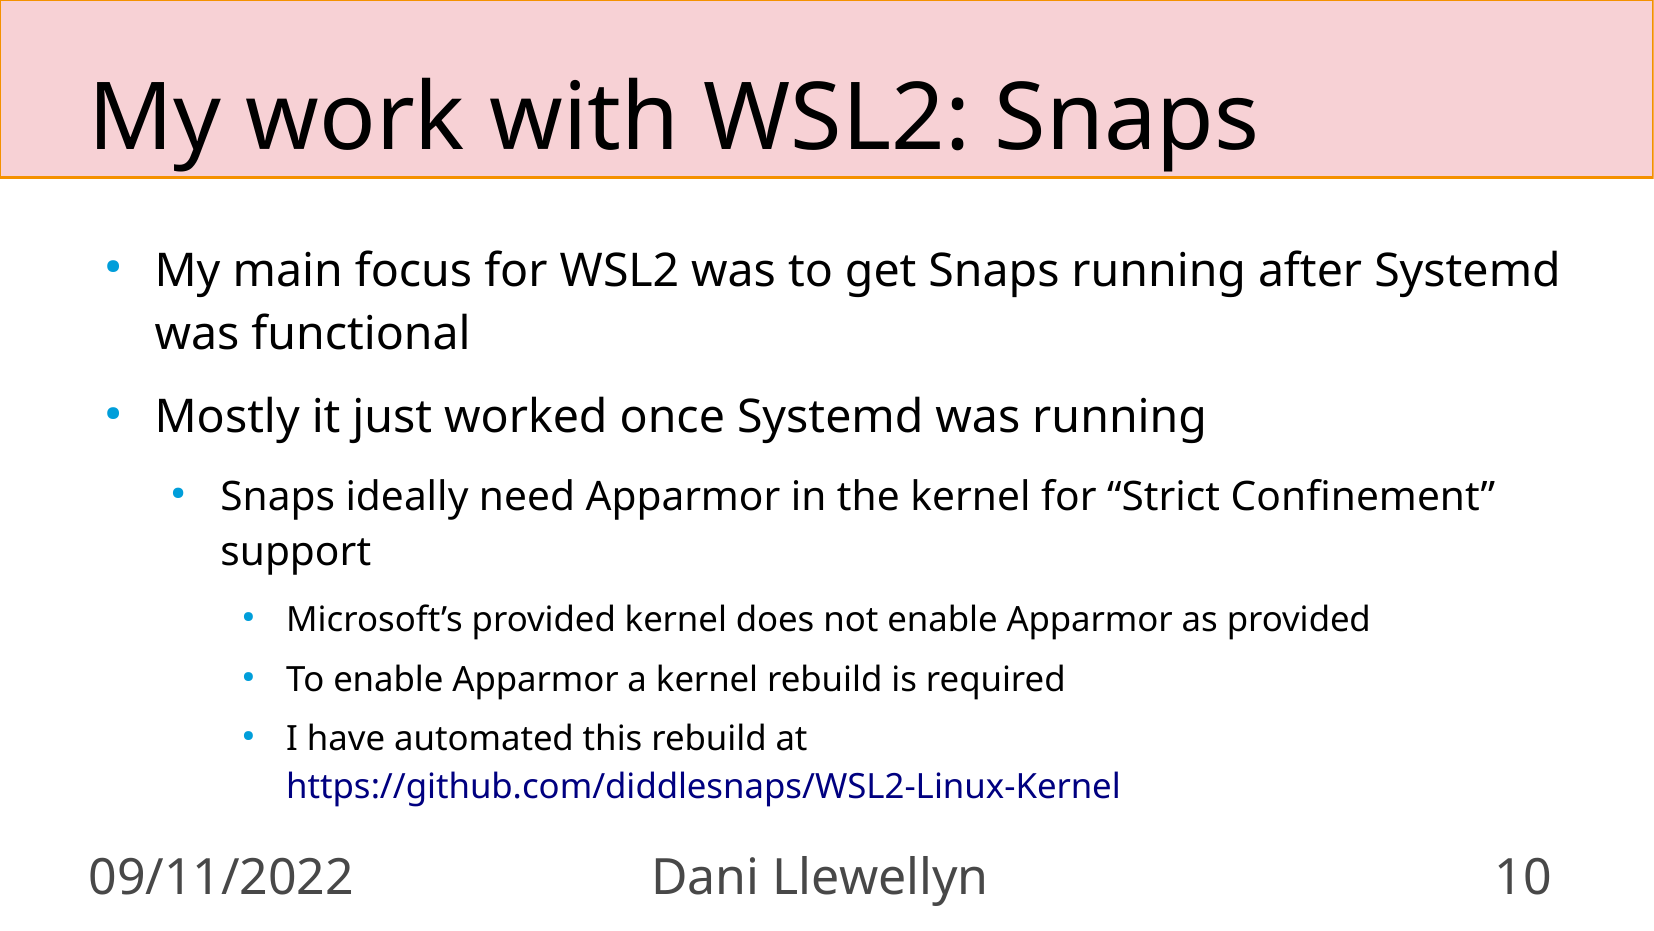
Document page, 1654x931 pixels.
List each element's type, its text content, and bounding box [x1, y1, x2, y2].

title My work with WSL2: Snaps [88, 14, 1565, 178]
list My main focus for WSL2 was to get Snaps running after Systemd was functional Mostly it just worked once Systemd was running Snaps ideally need Apparmor in the kernel for “Strict Confinement” support Microsoft’s provided kernel does not enable Apparmor as provided To enable Apparmor a kernel rebuild is required I have automated this rebuild at https://github.com/diddlesnaps/WSL2-Linux-Kernel [88, 236, 1565, 813]
